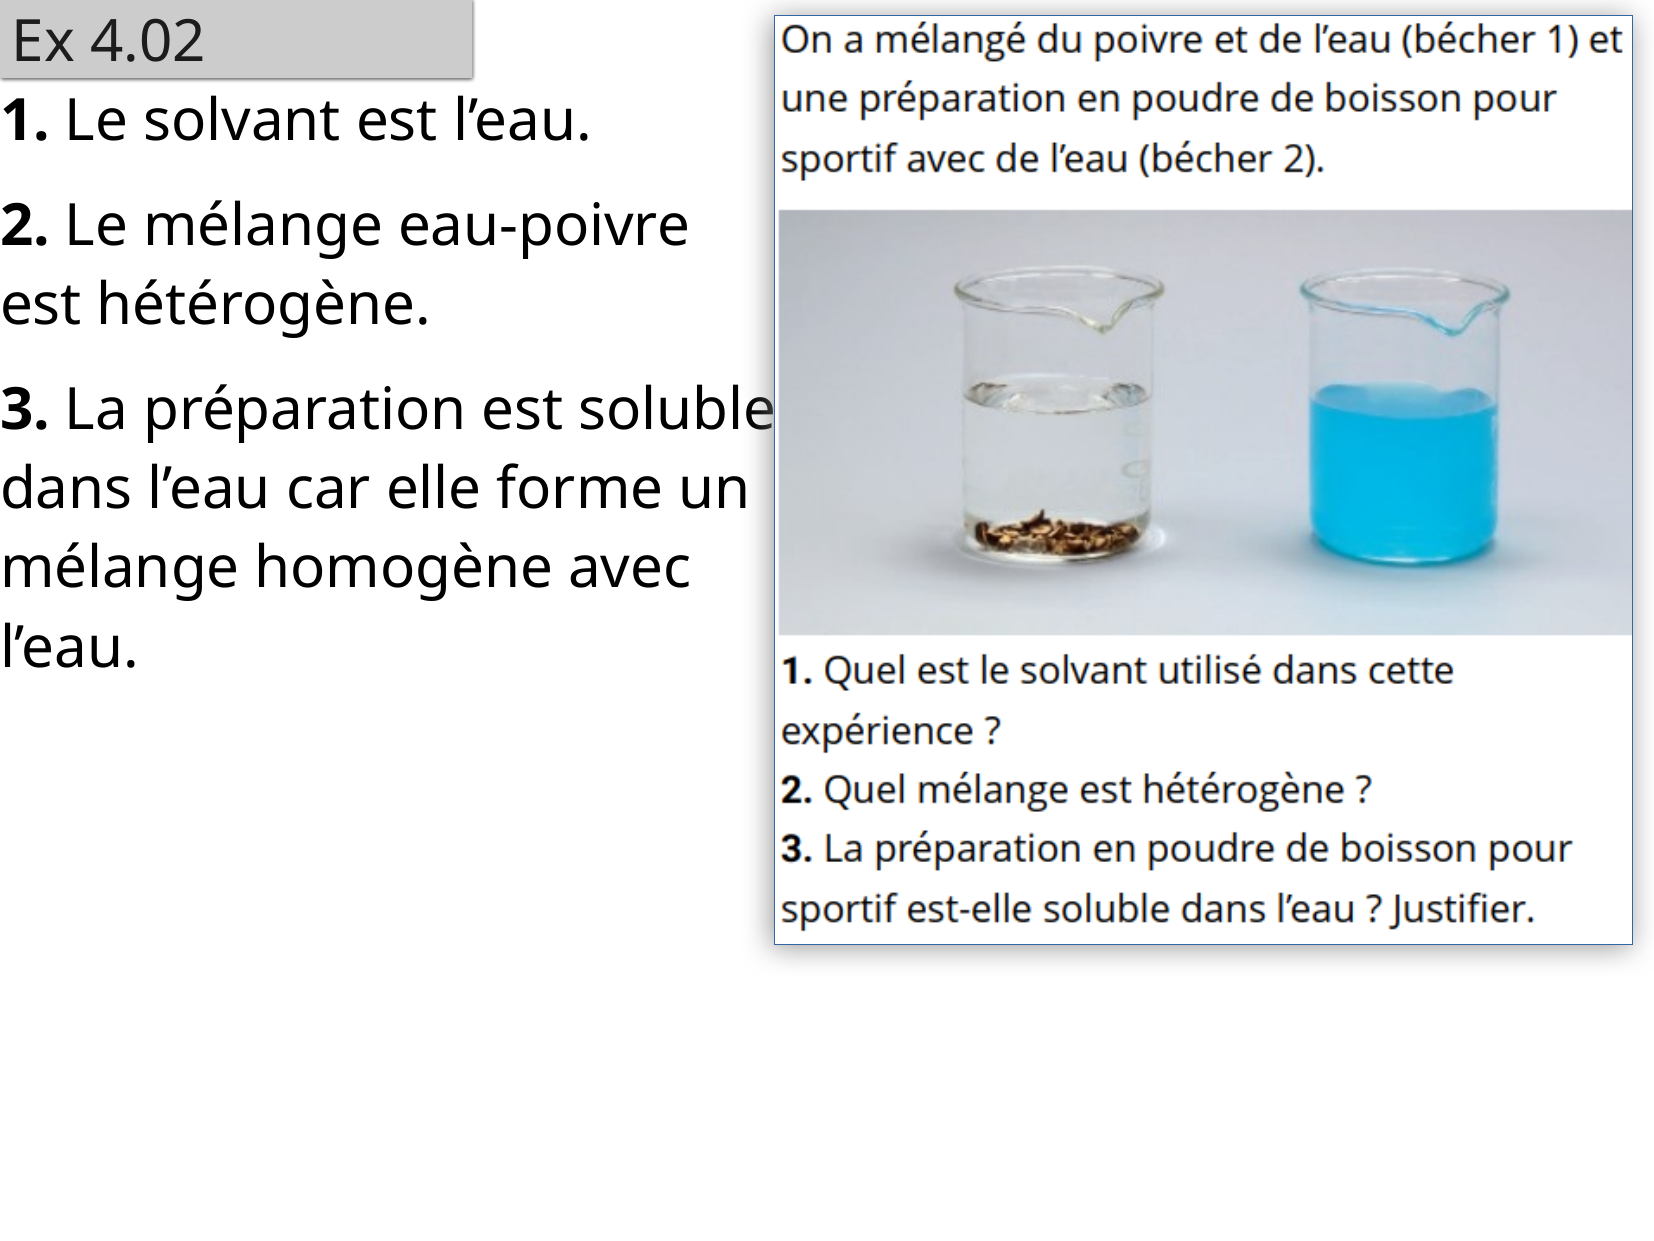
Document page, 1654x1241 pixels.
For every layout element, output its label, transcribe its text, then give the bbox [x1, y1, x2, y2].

picture [774, 15, 1633, 945]
list 1. Le solvant est l’eau. 2. Le mélange eau-poivre est hétérogène. 3. La préparation est soluble dans l’eau car elle forme un mélange homogène avec l’eau. [0, 78, 1654, 1241]
title Ex 4.02 [0, 0, 473, 78]
